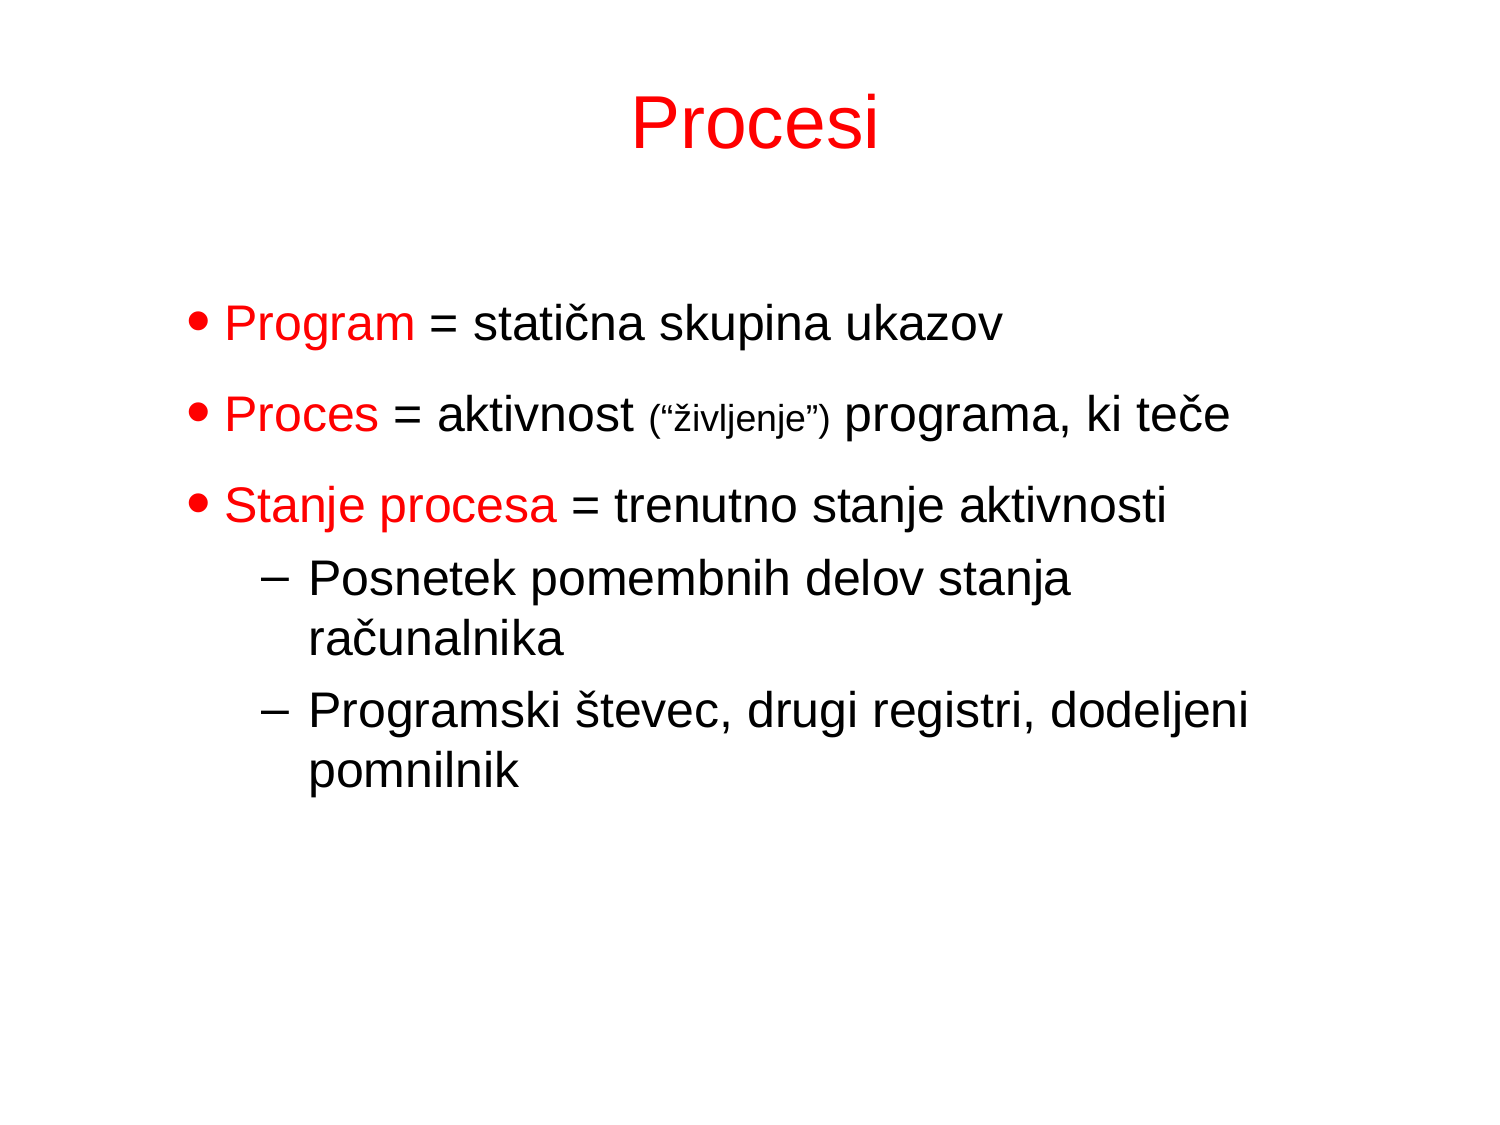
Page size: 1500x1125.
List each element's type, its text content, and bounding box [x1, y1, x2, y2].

title Procesi [190, 66, 1321, 172]
list Program = statična skupina ukazov Proces = aktivnost (“življenje”) programa, ki teče Stanje procesa = trenutno stanje aktivnosti Posnetek pomembnih delov stanja računalnika Programski števec, drugi registri, dodeljeni pomnilnik [171, 282, 1325, 958]
